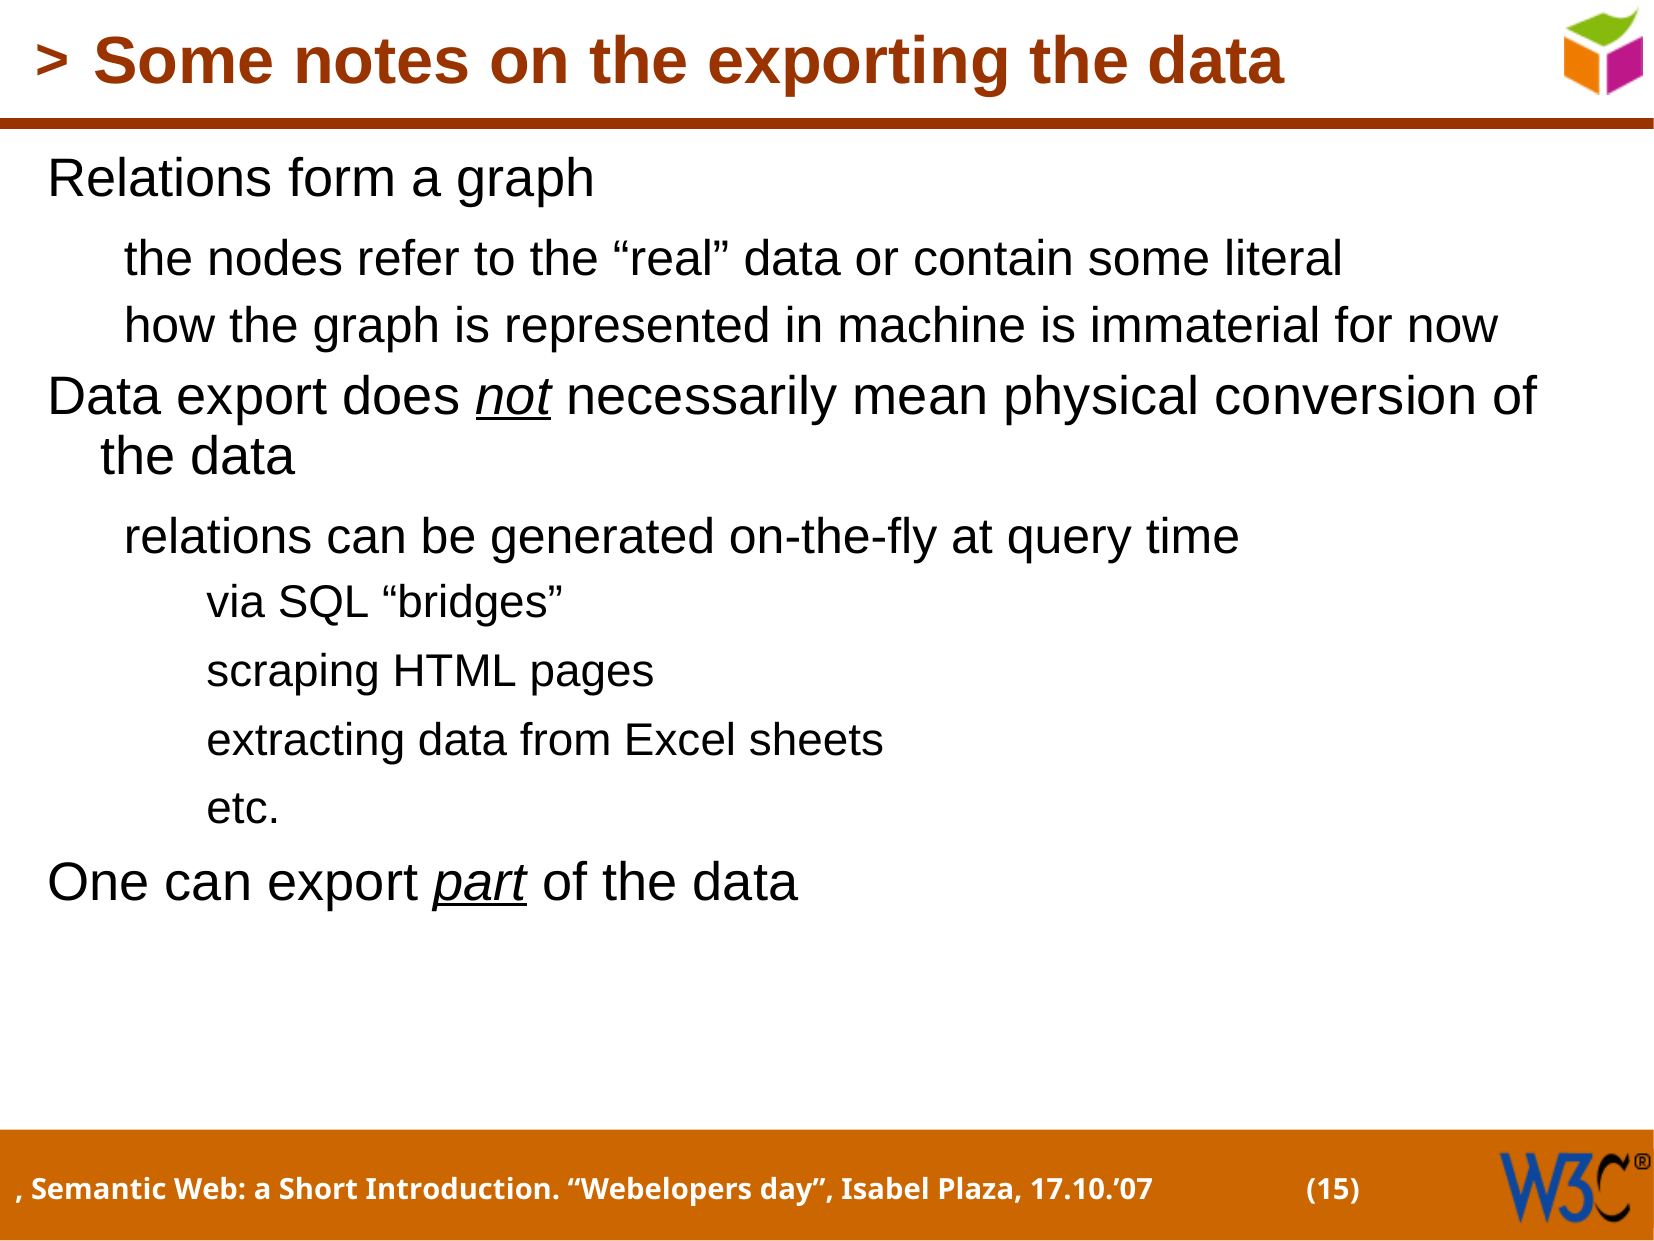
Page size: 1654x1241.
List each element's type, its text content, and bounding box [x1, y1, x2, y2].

picture [1564, 5, 1643, 95]
picture [1495, 1149, 1654, 1228]
title Some notes on the exporting the data [93, 0, 1493, 119]
list Relations form a graph the nodes refer to the “real” data or contain some literal how the graph is represented in machine is immaterial for now Data export does not necessarily mean physical conversion of the data relations can be generated on-the-fly at query time via SQL “bridges” scraping HTML pages extracting data from Excel sheets etc. One can export part of the data [29, 147, 1624, 1119]
